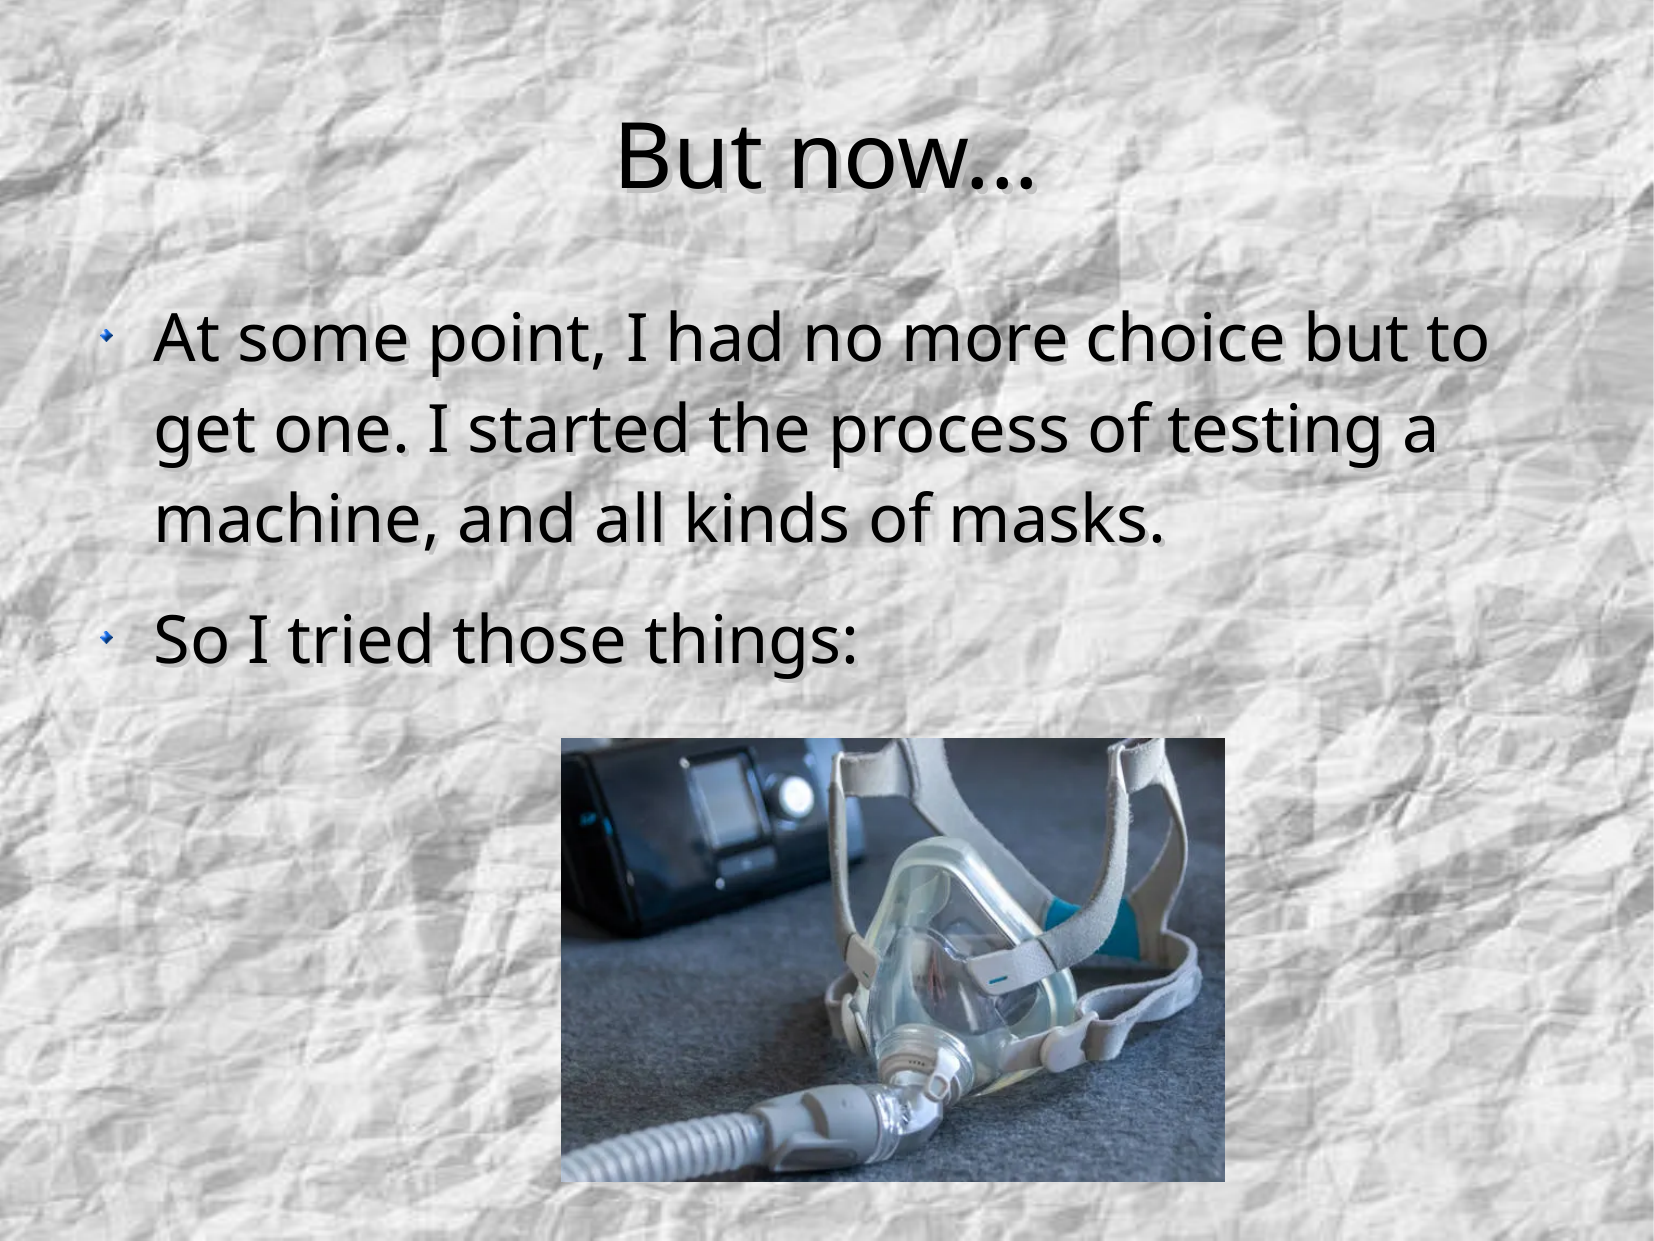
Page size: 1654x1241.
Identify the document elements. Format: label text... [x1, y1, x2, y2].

list At some point, I had no more choice but to get one. I started the process of testing a machine, and all kinds of masks. So I tried those things: [82, 290, 1571, 683]
title But now... [82, 49, 1571, 257]
picture [0, 0, 1654, 1241]
